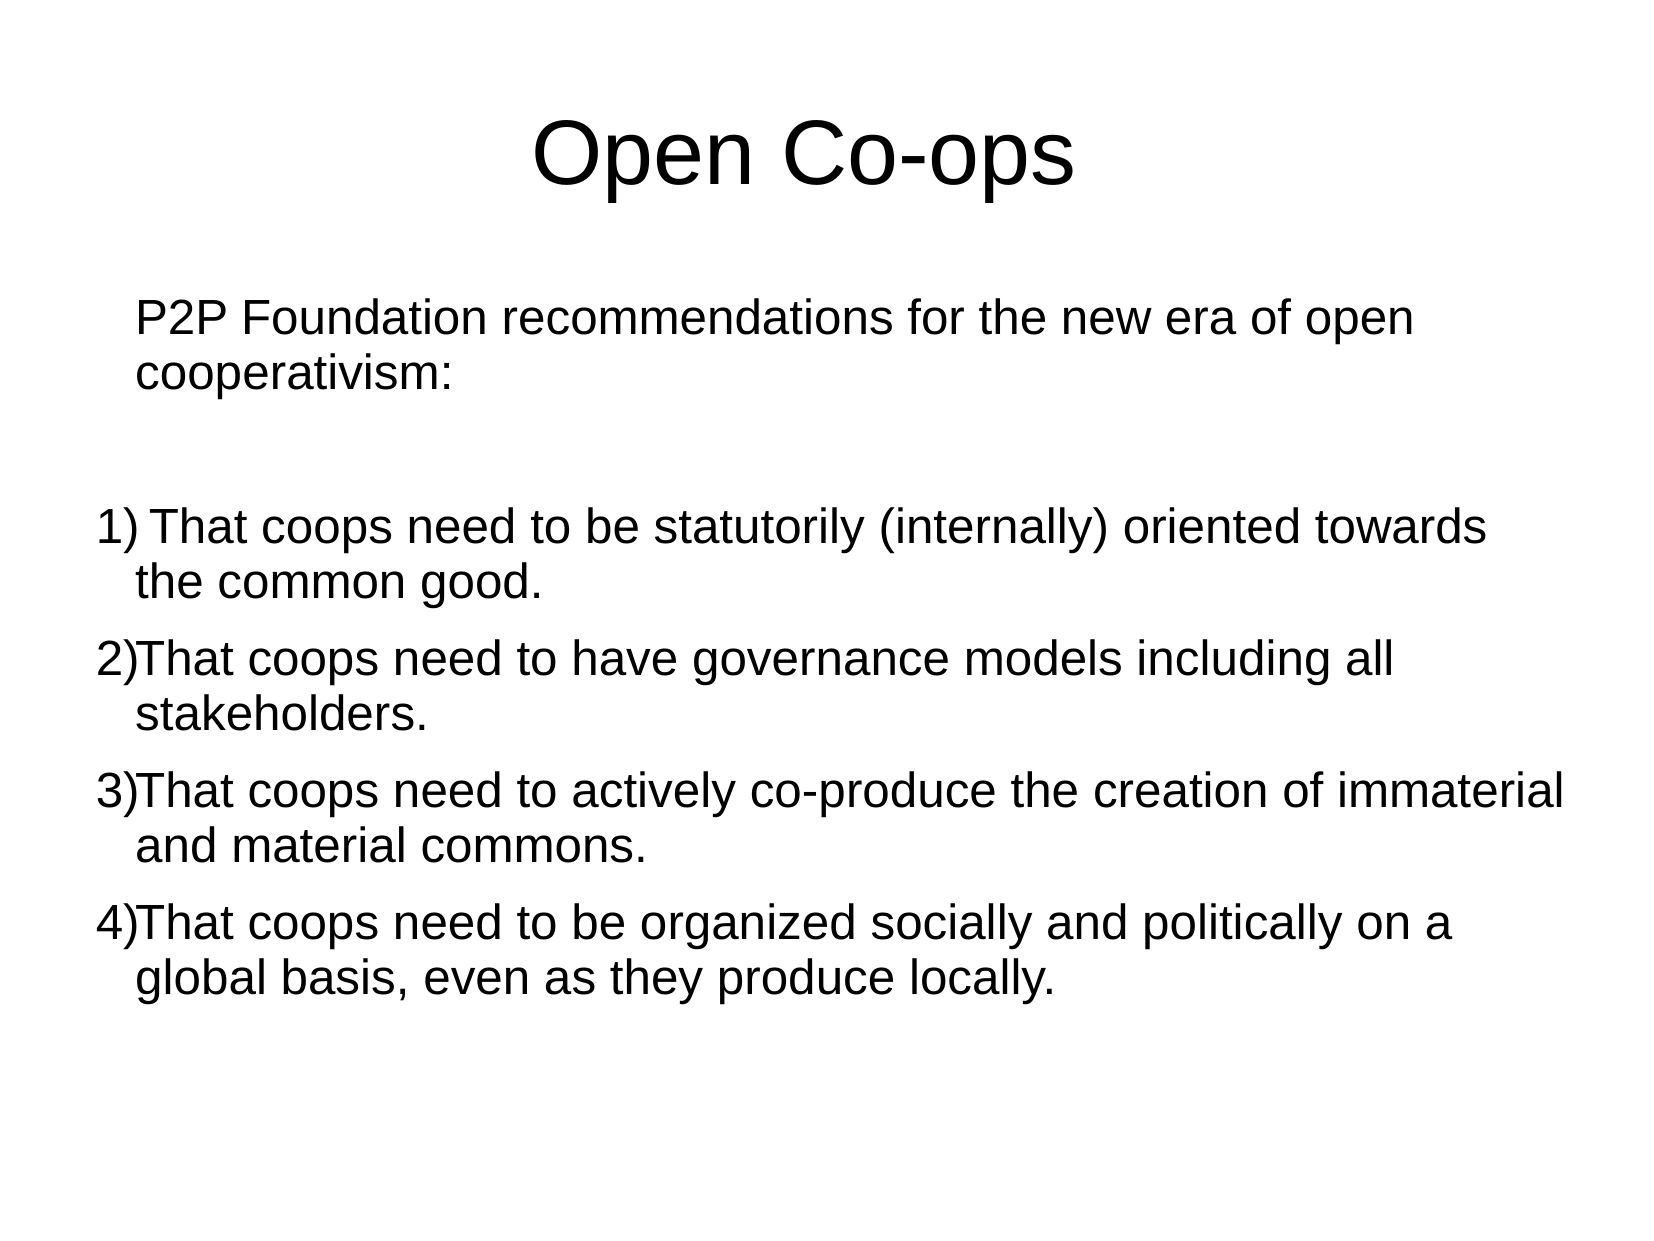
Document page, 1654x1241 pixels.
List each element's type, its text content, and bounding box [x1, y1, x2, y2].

list P2P Foundation recommendations for the new era of open cooperativism: That coops need to be statutorily (internally) oriented towards the common good. That coops need to have governance models including all stakeholders. That coops need to actively co-produce the creation of immaterial and material commons. That coops need to be organized socially and politically on a global basis, even as they produce locally. [82, 290, 1571, 1010]
title Open Co-ops [82, 49, 1571, 257]
